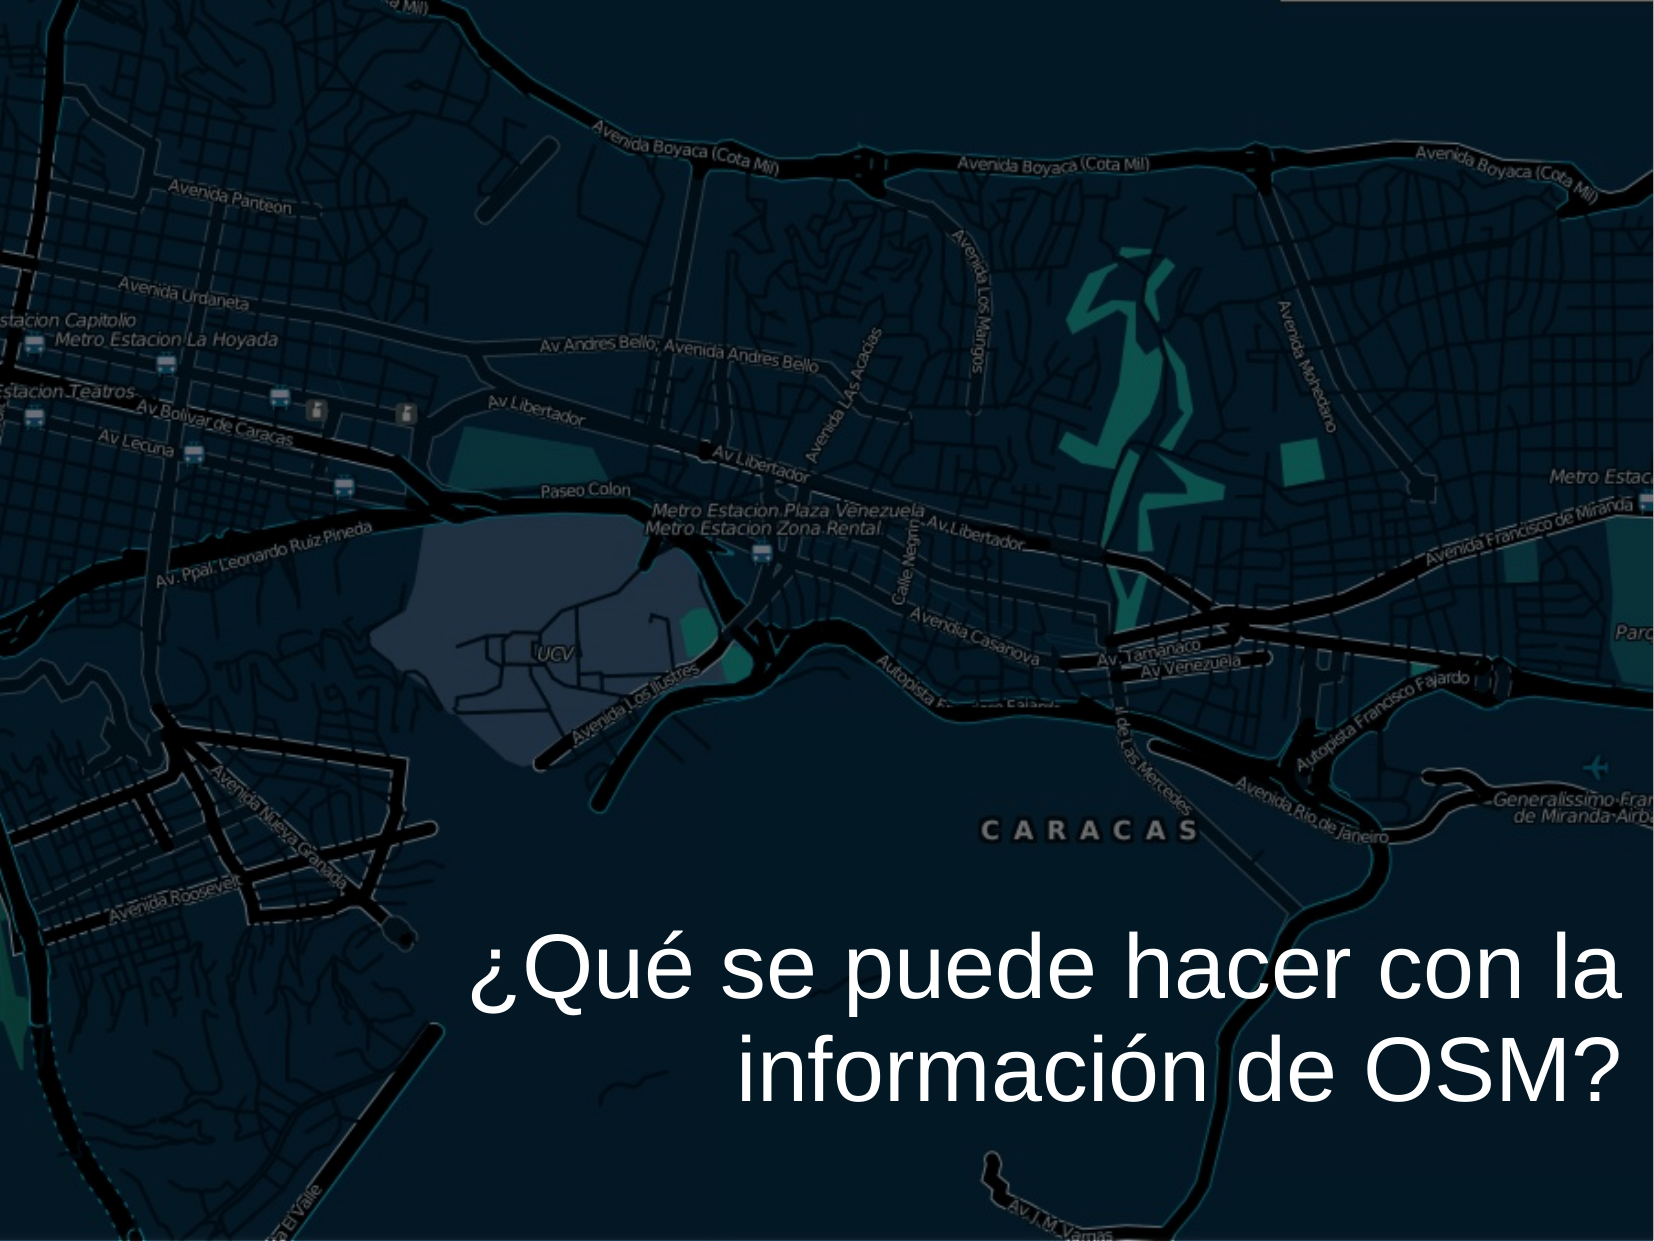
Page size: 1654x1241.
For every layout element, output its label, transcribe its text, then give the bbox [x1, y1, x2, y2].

title ¿Qué se puede hacer con la información de OSM? [59, 916, 1625, 1122]
picture [0, 0, 1653, 1241]
